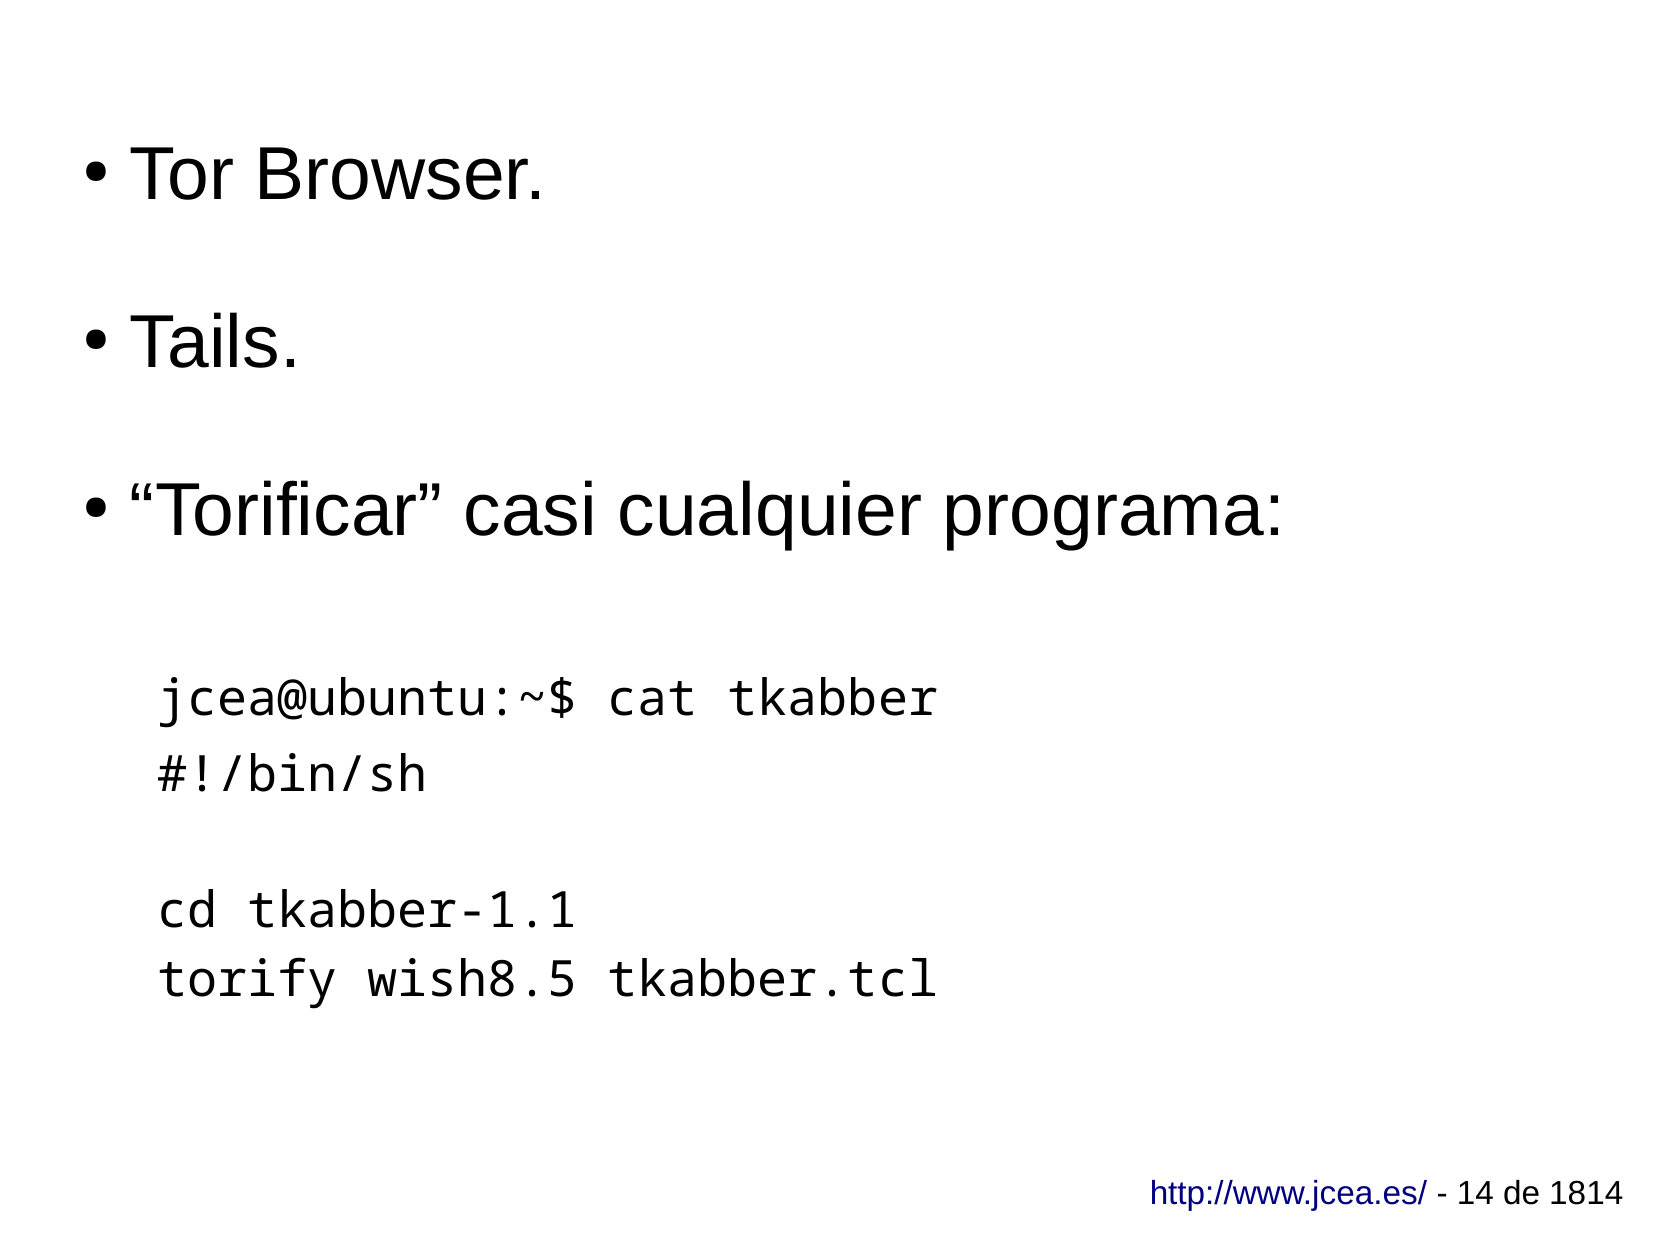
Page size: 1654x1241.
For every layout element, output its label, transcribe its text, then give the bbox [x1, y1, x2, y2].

text_box http://www.jcea.es/ - 14 de 1814 [1110, 1167, 1639, 1219]
subtitle Tor Browser. Tails. “Torificar” casi cualquier programa: jcea@ubuntu:~$ cat tkabber #!/bin/sh cd tkabber-1.1 torify wish8.5 tkabber.tcl [82, 60, 1571, 1186]
